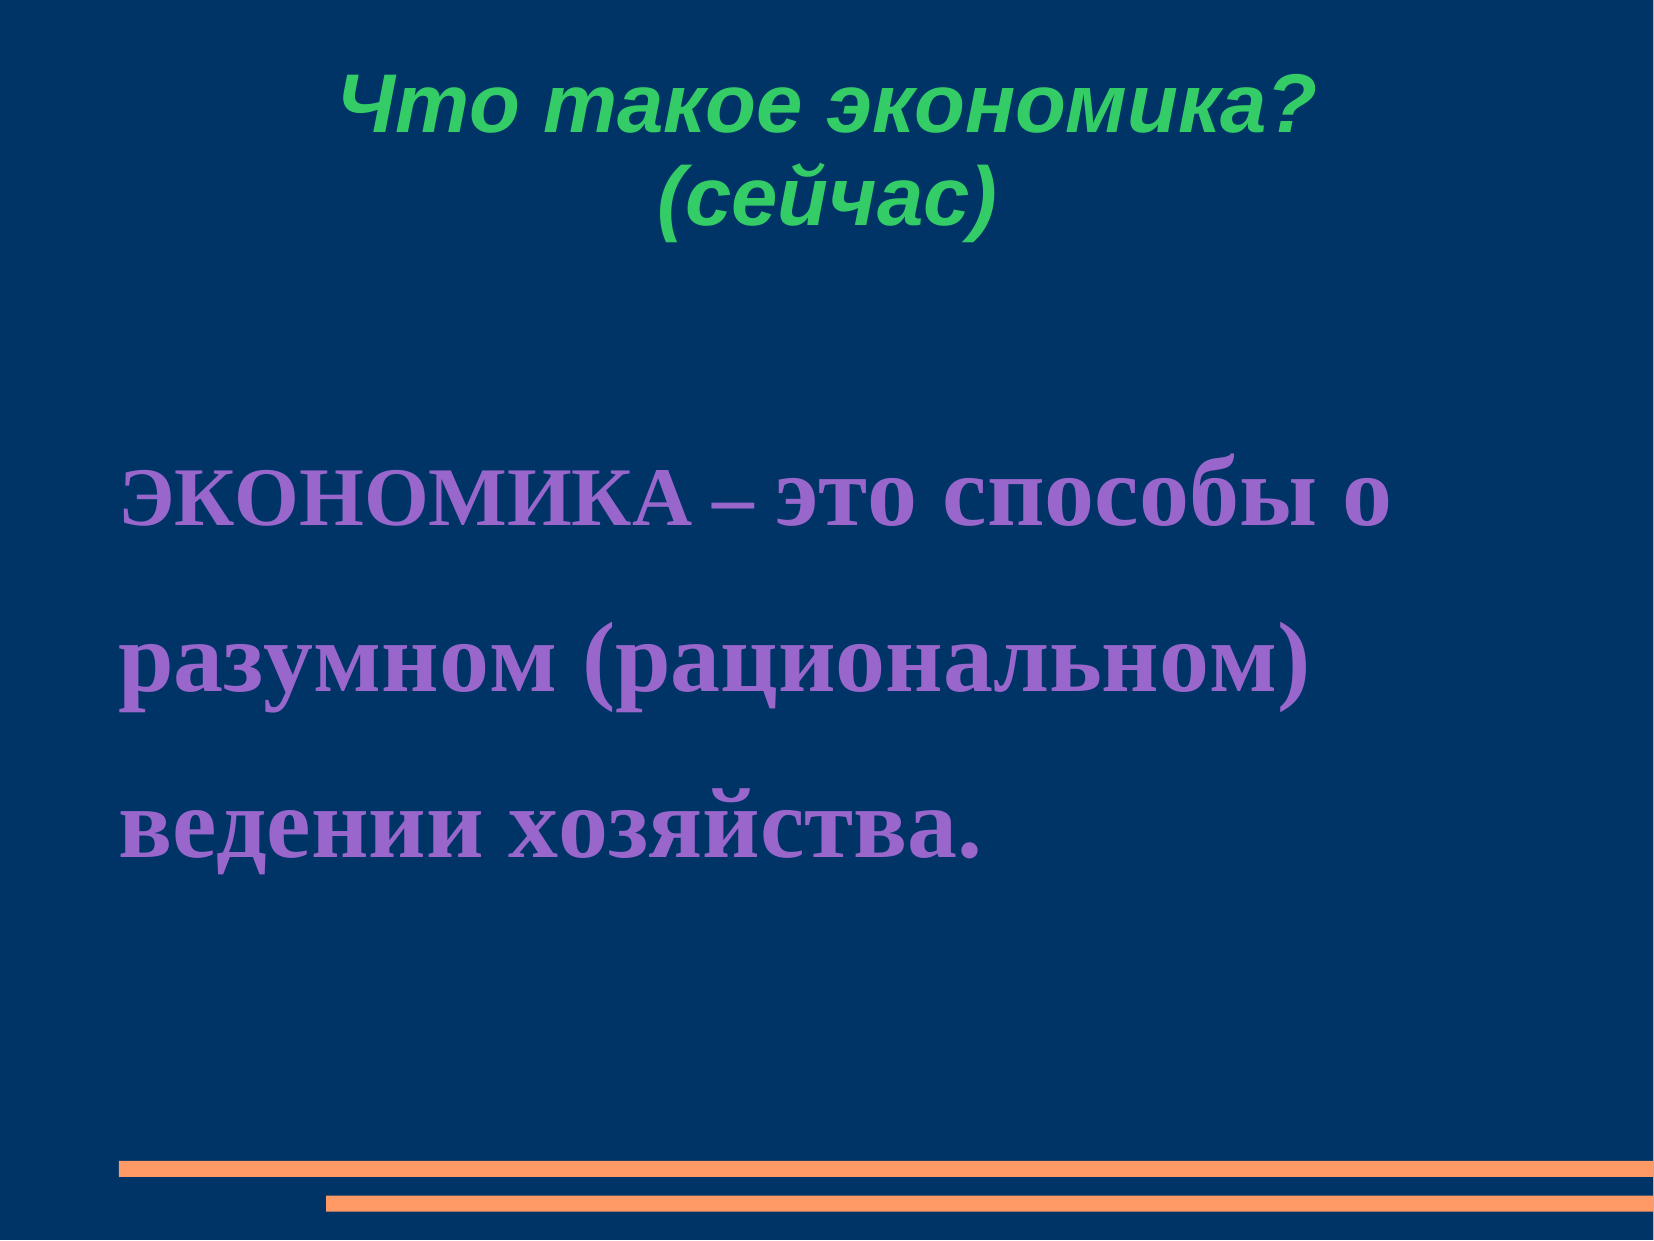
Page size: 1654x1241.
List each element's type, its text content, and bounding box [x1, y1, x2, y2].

title Что такое экономика? (сейчас) [121, 46, 1534, 254]
list ЭКОНОМИКА – это способы о разумном (рациональном) ведении хозяйства. [118, 288, 1560, 879]
